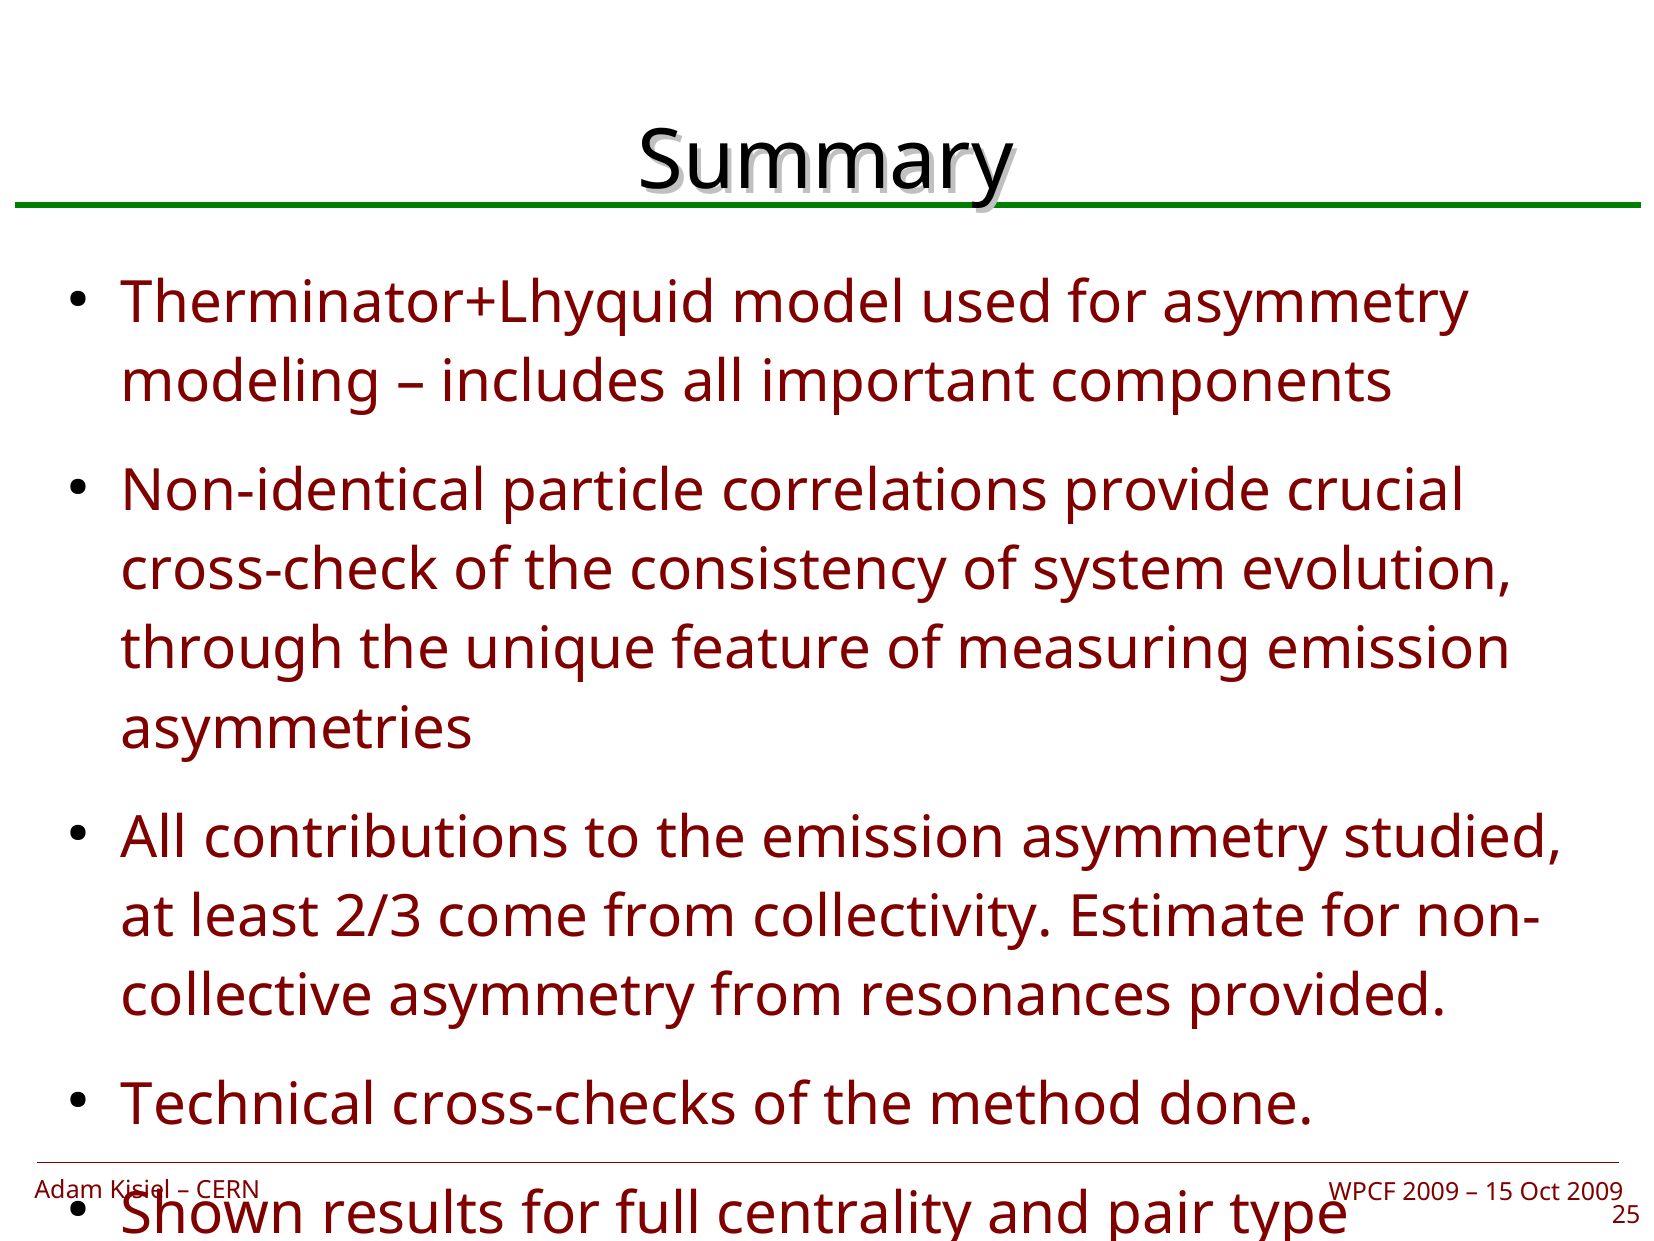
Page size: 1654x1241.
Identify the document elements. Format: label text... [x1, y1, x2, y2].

title Summary [119, 52, 1532, 260]
list Therminator+Lhyquid model used for asymmetry modeling – includes all important components Non-identical particle correlations provide crucial cross-check of the consistency of system evolution, through the unique feature of measuring emission asymmetries All contributions to the emission asymmetry studied, at least 2/3 come from collectivity. Estimate for non-collective asymmetry from resonances provided. Technical cross-checks of the method done. Shown results for full centrality and pair type dependence at RHIC. [50, 260, 1591, 1152]
